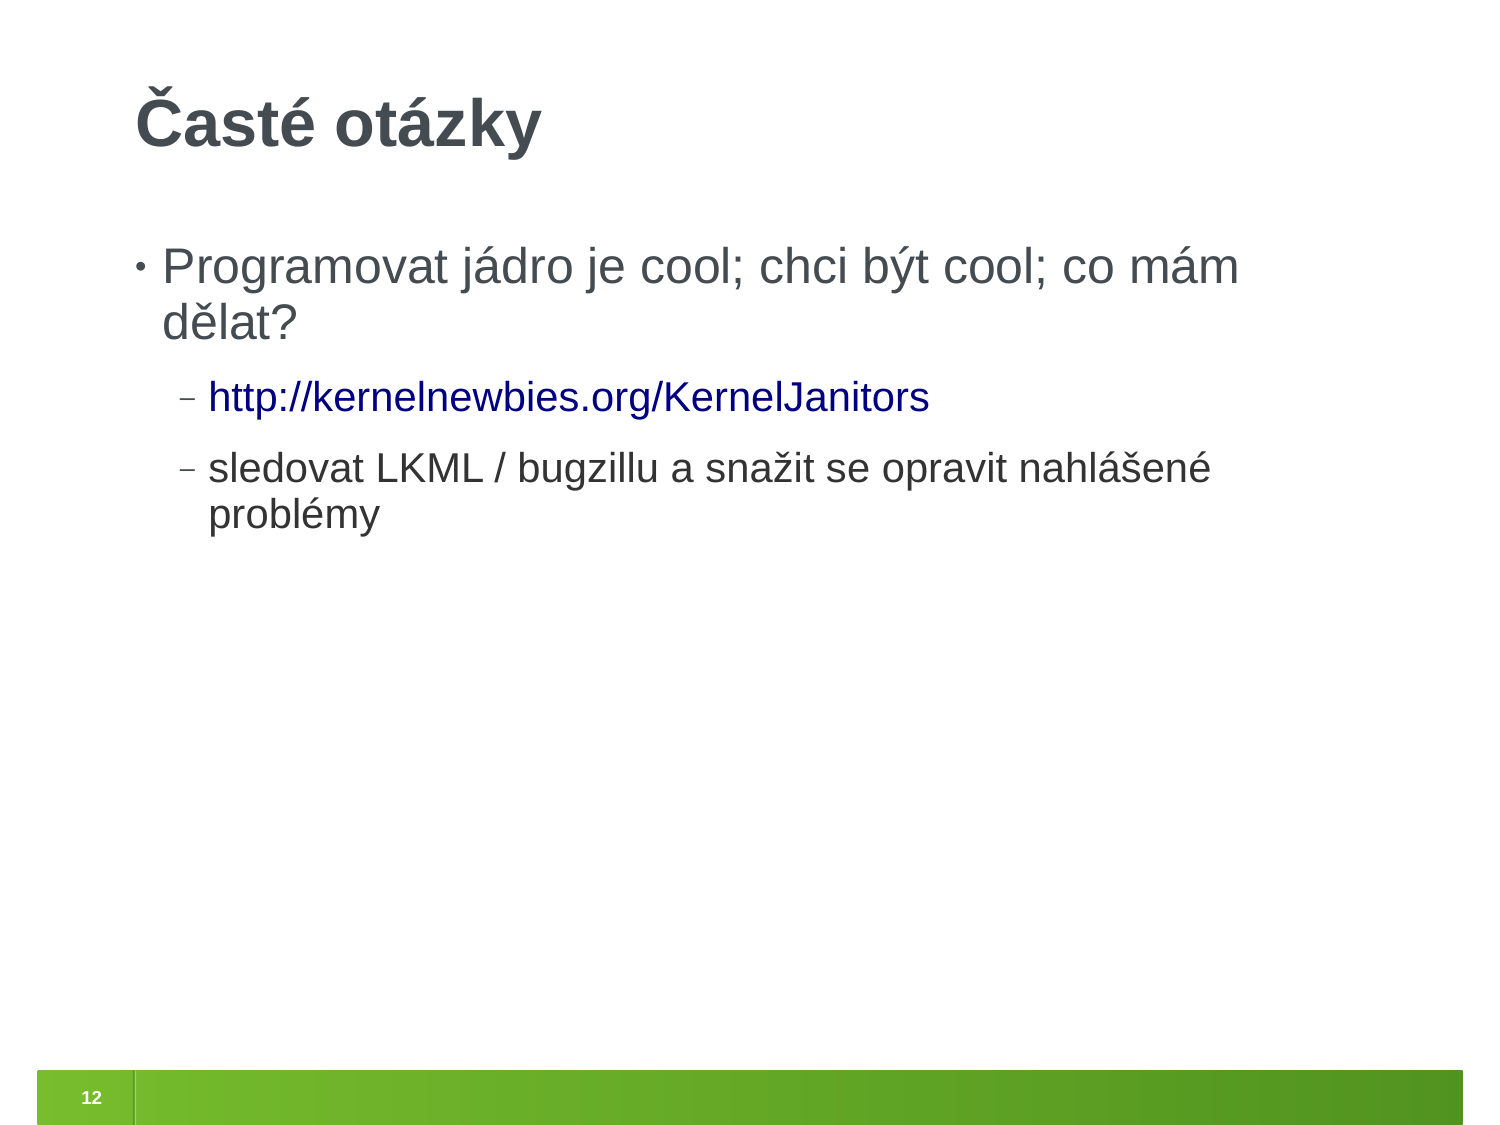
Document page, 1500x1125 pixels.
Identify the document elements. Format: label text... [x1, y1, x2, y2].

list Programovat jádro je cool; chci být cool; co mám dělat? http://kernelnewbies.org/KernelJanitors sledovat LKML / bugzillu a snažit se opravit nahlášené problémy [135, 238, 1372, 982]
title Časté otázky [135, 41, 1372, 204]
